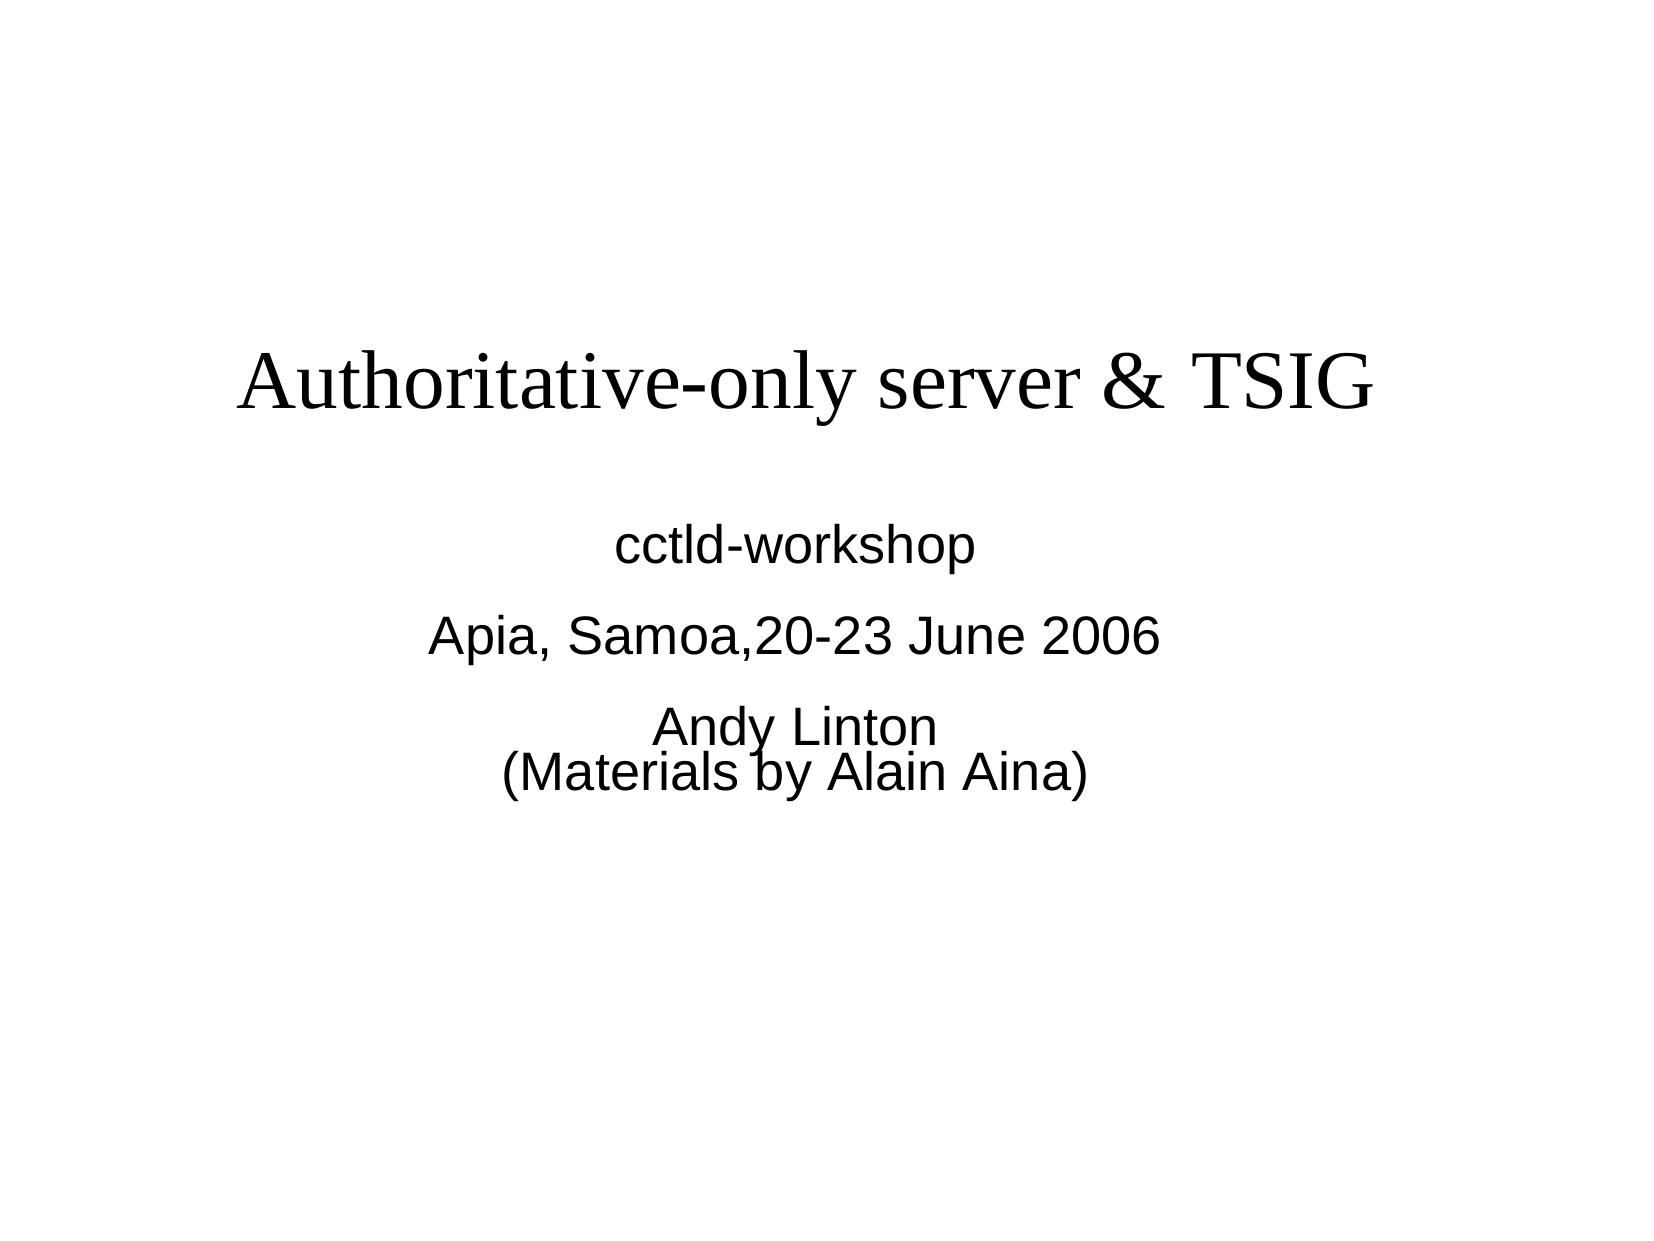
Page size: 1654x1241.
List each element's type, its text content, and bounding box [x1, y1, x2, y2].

title Authoritative-only server & TSIG cctld-workshop Apia, Samoa,20-23 June 2006 Andy Linton (Materials by Alain Aina) [63, 130, 1529, 917]
